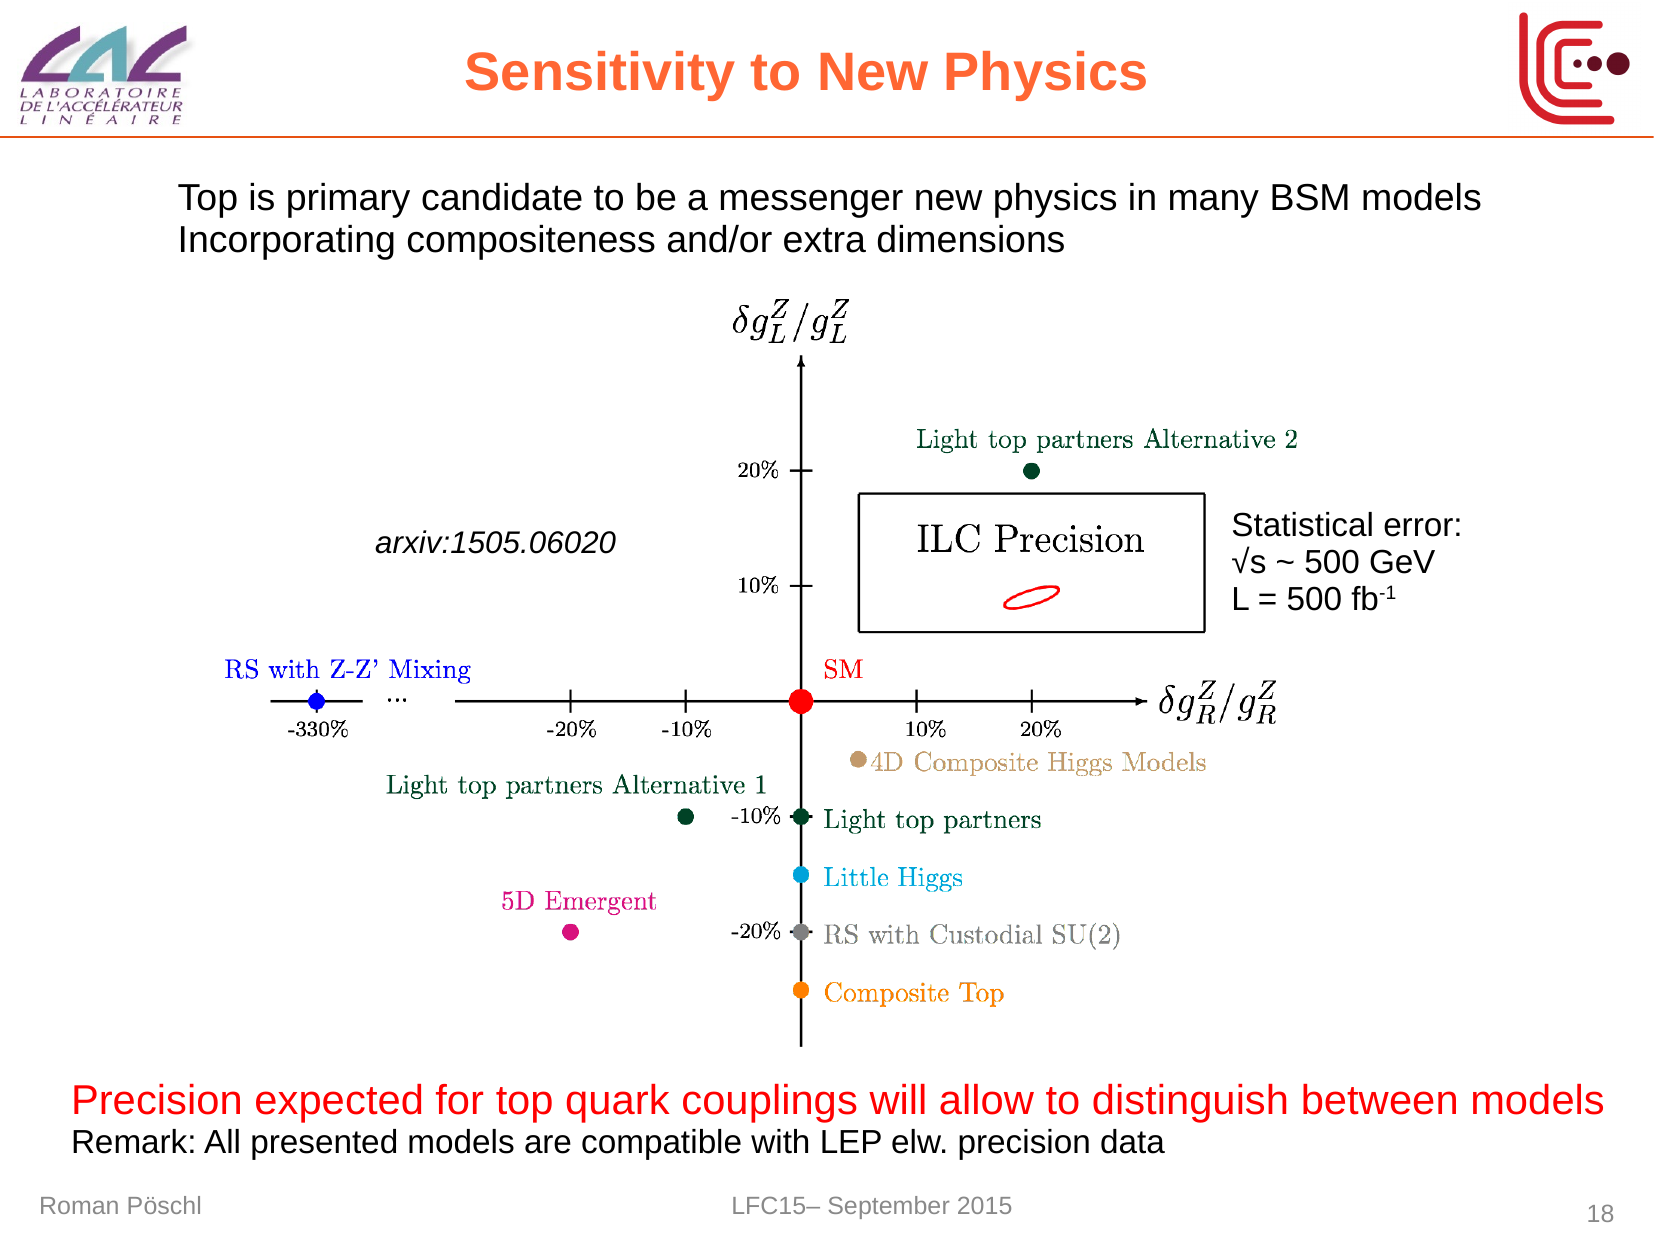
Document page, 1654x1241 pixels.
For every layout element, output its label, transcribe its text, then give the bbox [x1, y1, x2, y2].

text_box Top is primary candidate to be a messenger new physics in many BSM models Incorporating compositeness and/or extra dimensions [162, 169, 1504, 268]
text_box Statistical error: √s ~ 500 GeV L = 500 fb-1 [1297, 499, 1478, 628]
text_box arxiv:1505.06020 [360, 517, 630, 568]
picture [1508, 2, 1641, 135]
picture [17, 22, 199, 127]
text_box Precision expected for top quark couplings will allow to distinguish between models Remark: All presented models are compatible with LEP elw. precision data [56, 1069, 1618, 1169]
picture [225, 299, 1297, 1047]
title Sensitivity to New Physics [63, 29, 1552, 113]
